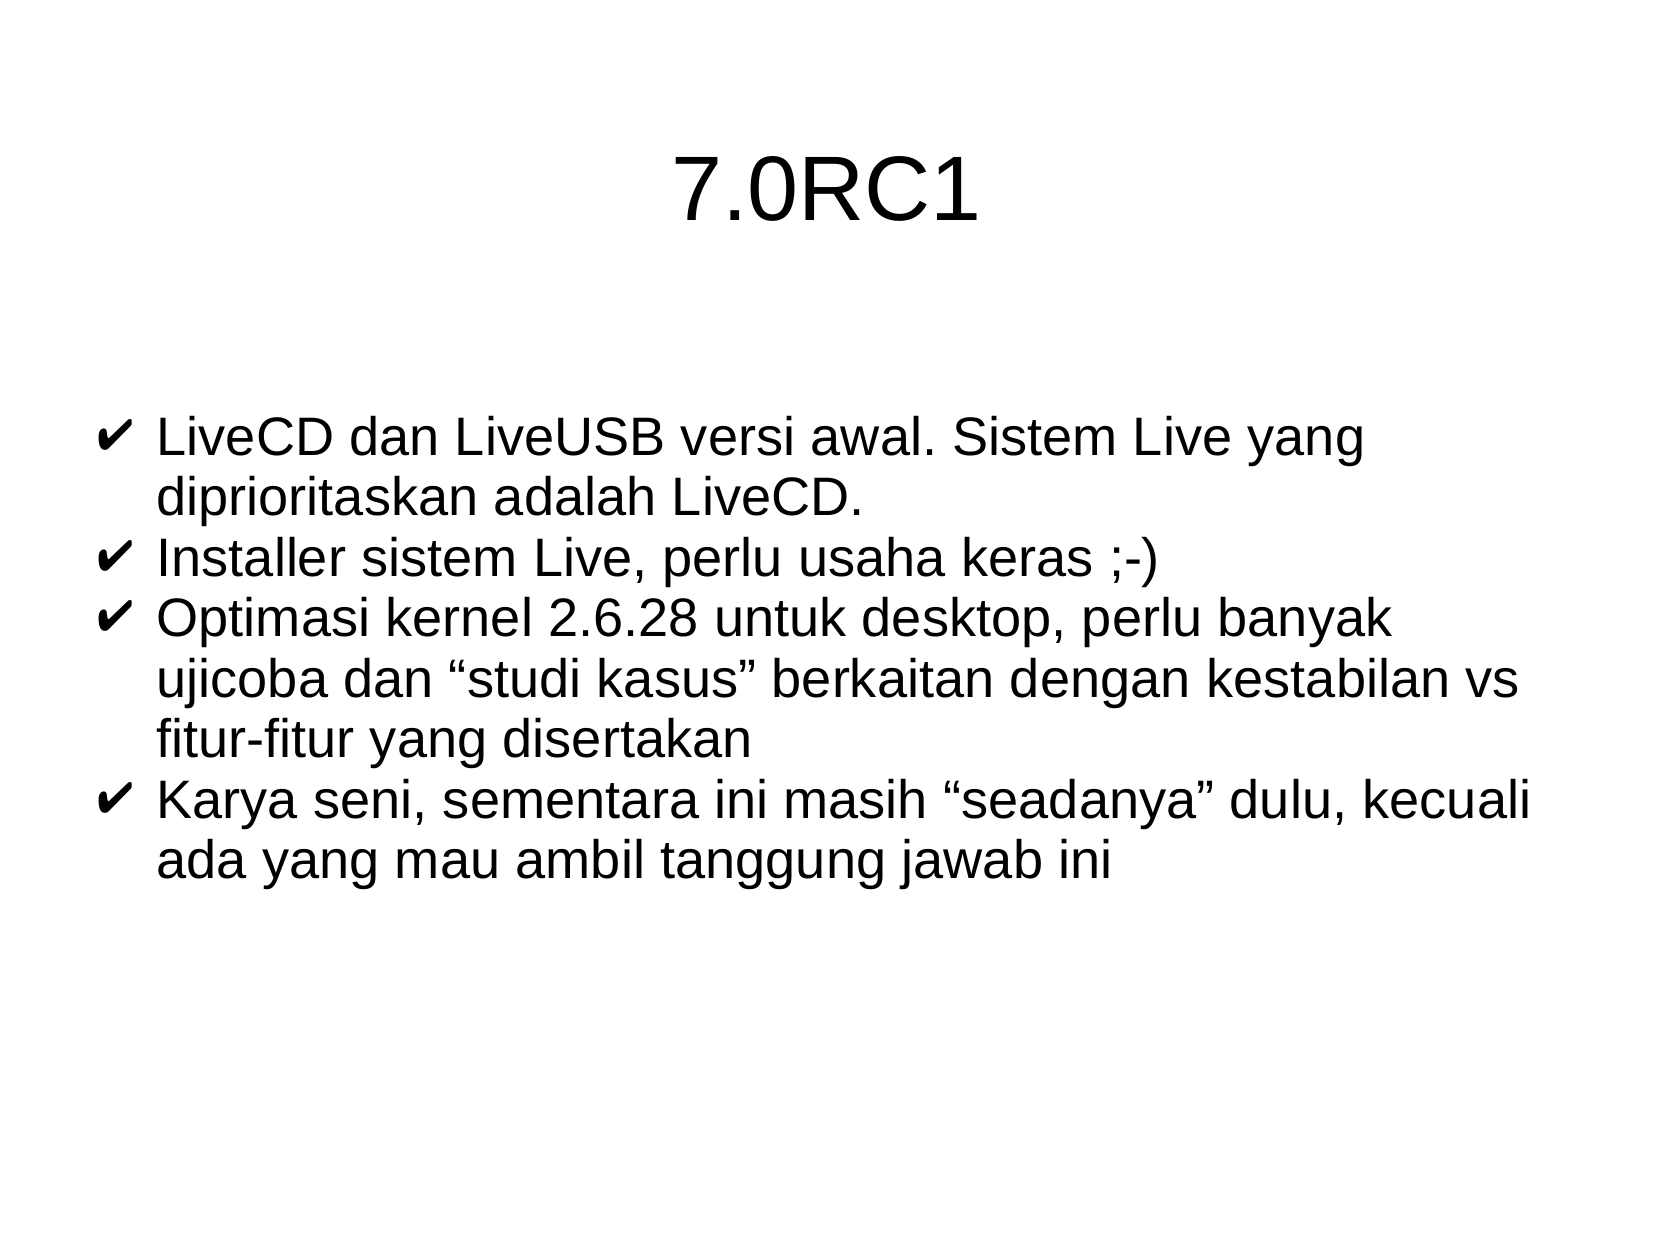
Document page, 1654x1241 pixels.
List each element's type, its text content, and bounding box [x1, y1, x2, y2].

subtitle LiveCD dan LiveUSB versi awal. Sistem Live yang diprioritaskan adalah LiveCD. Installer sistem Live, perlu usaha keras ;-) Optimasi kernel 2.6.28 untuk desktop, perlu banyak ujicoba dan “studi kasus” berkaitan dengan kestabilan vs fitur-fitur yang disertakan Karya seni, sementara ini masih “seadanya” dulu, kecuali ada yang mau ambil tanggung jawab ini [82, 187, 1571, 1109]
title 7.0RC1 [82, 84, 1571, 187]
